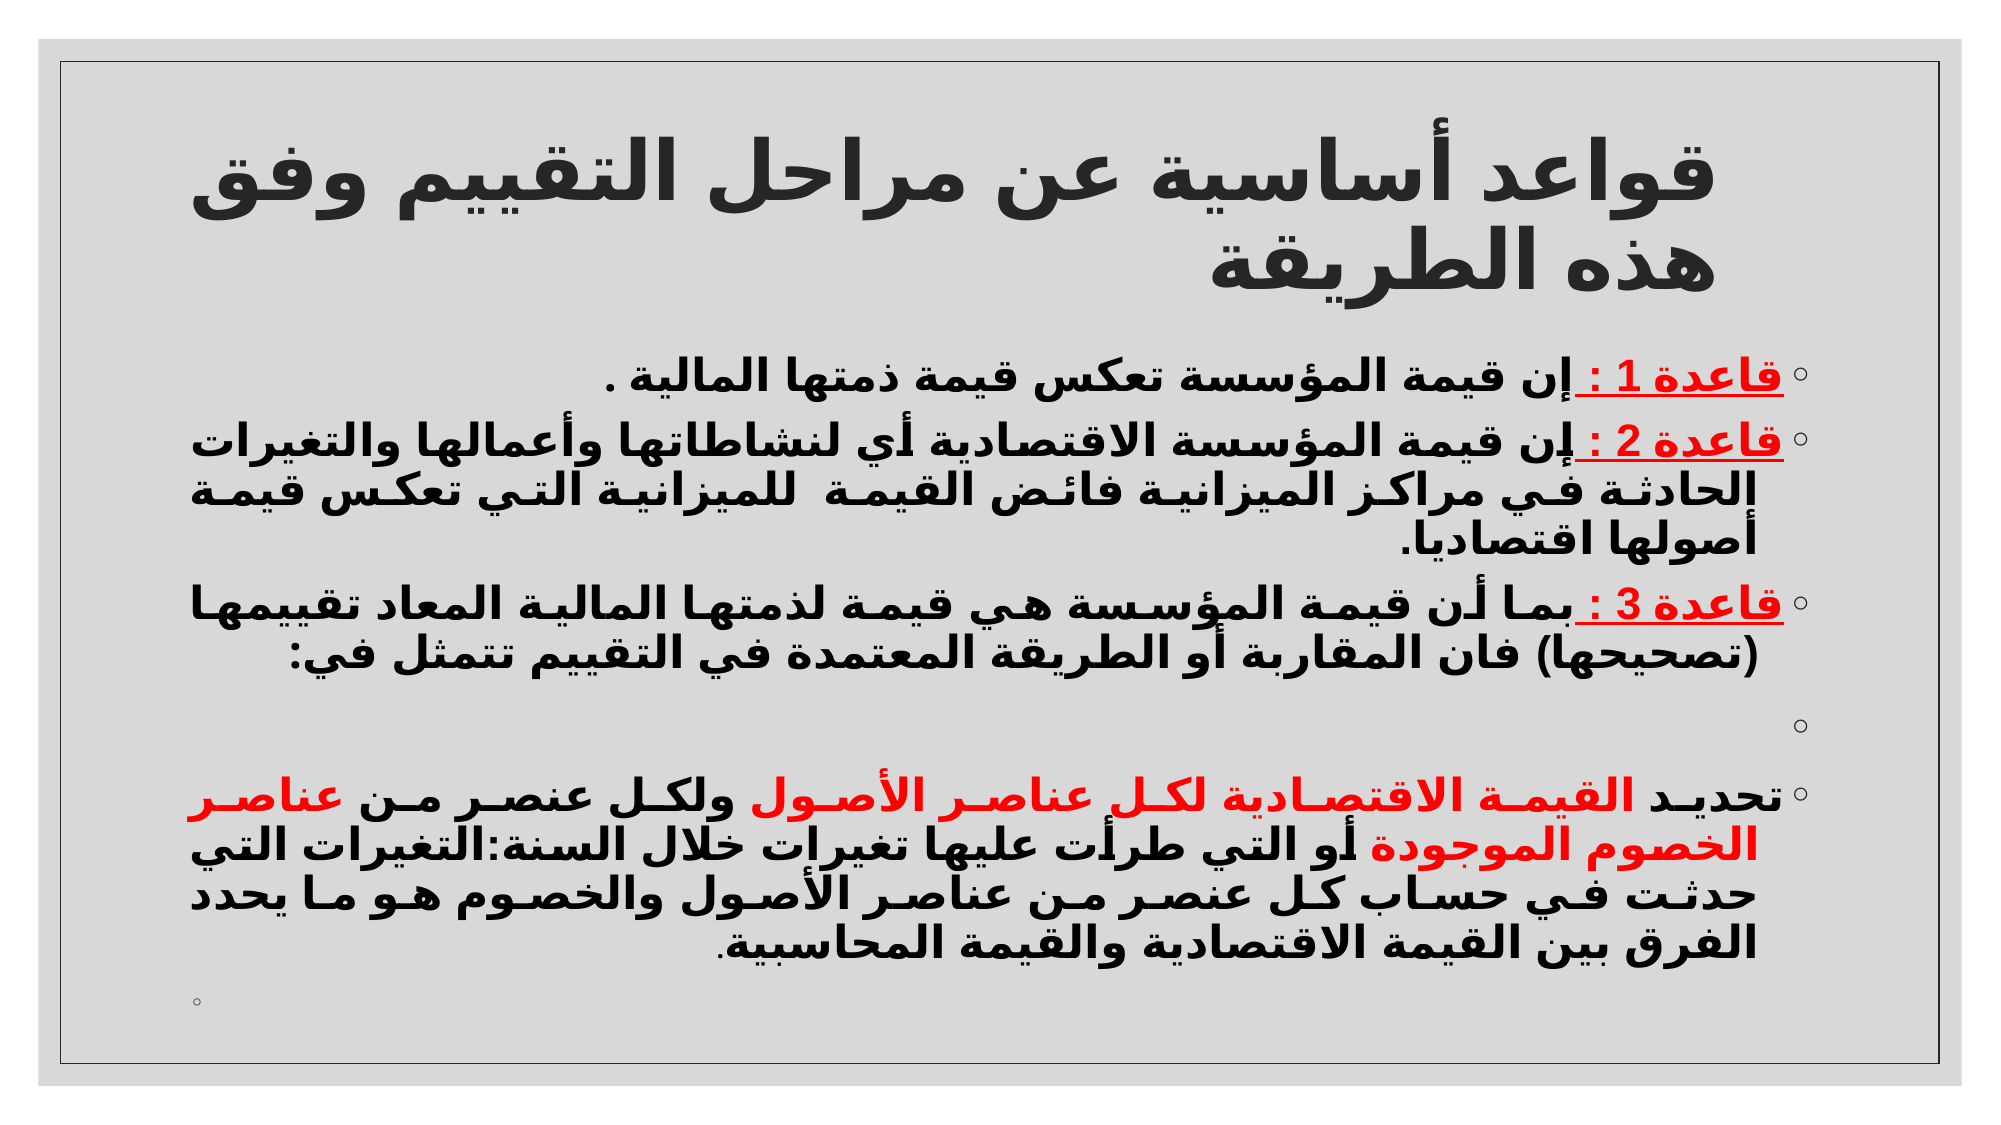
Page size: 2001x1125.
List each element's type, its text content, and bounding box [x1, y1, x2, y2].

list قاعدة 1 : إن قيمة المؤسسة تعكس قيمة ذمتها المالية . قاعدة 2 : إن قيمة المؤسسة الاقتصادية أي لنشاطاتها وأعمالها والتغيرات الحادثة في مراكز الميزانية فائض القيمة للميزانية التي تعكس قيمة أصولها اقتصاديا. قاعدة 3 : بما أن قيمة المؤسسة هي قيمة لذمتها المالية المعاد تقييمها (تصحيحها) فان المقاربة أو الطريقة المعتمدة في التقييم تتمثل في: تحديد القيمة الاقتصادية لكل عناصر الأصول ولكل عنصر من عناصر الخصوم الموجودة أو التي طرأت عليها تغيرات خلال السنة:التغيرات التي حدثت في حساب كل عنصر من عناصر الأصول والخصوم هو ما يحدد الفرق بين القيمة الاقتصادية والقيمة المحاسبية. [174, 345, 1825, 977]
title قواعد أساسية عن مراحل التقييم وفق هذه الطريقة [174, 105, 1825, 331]
